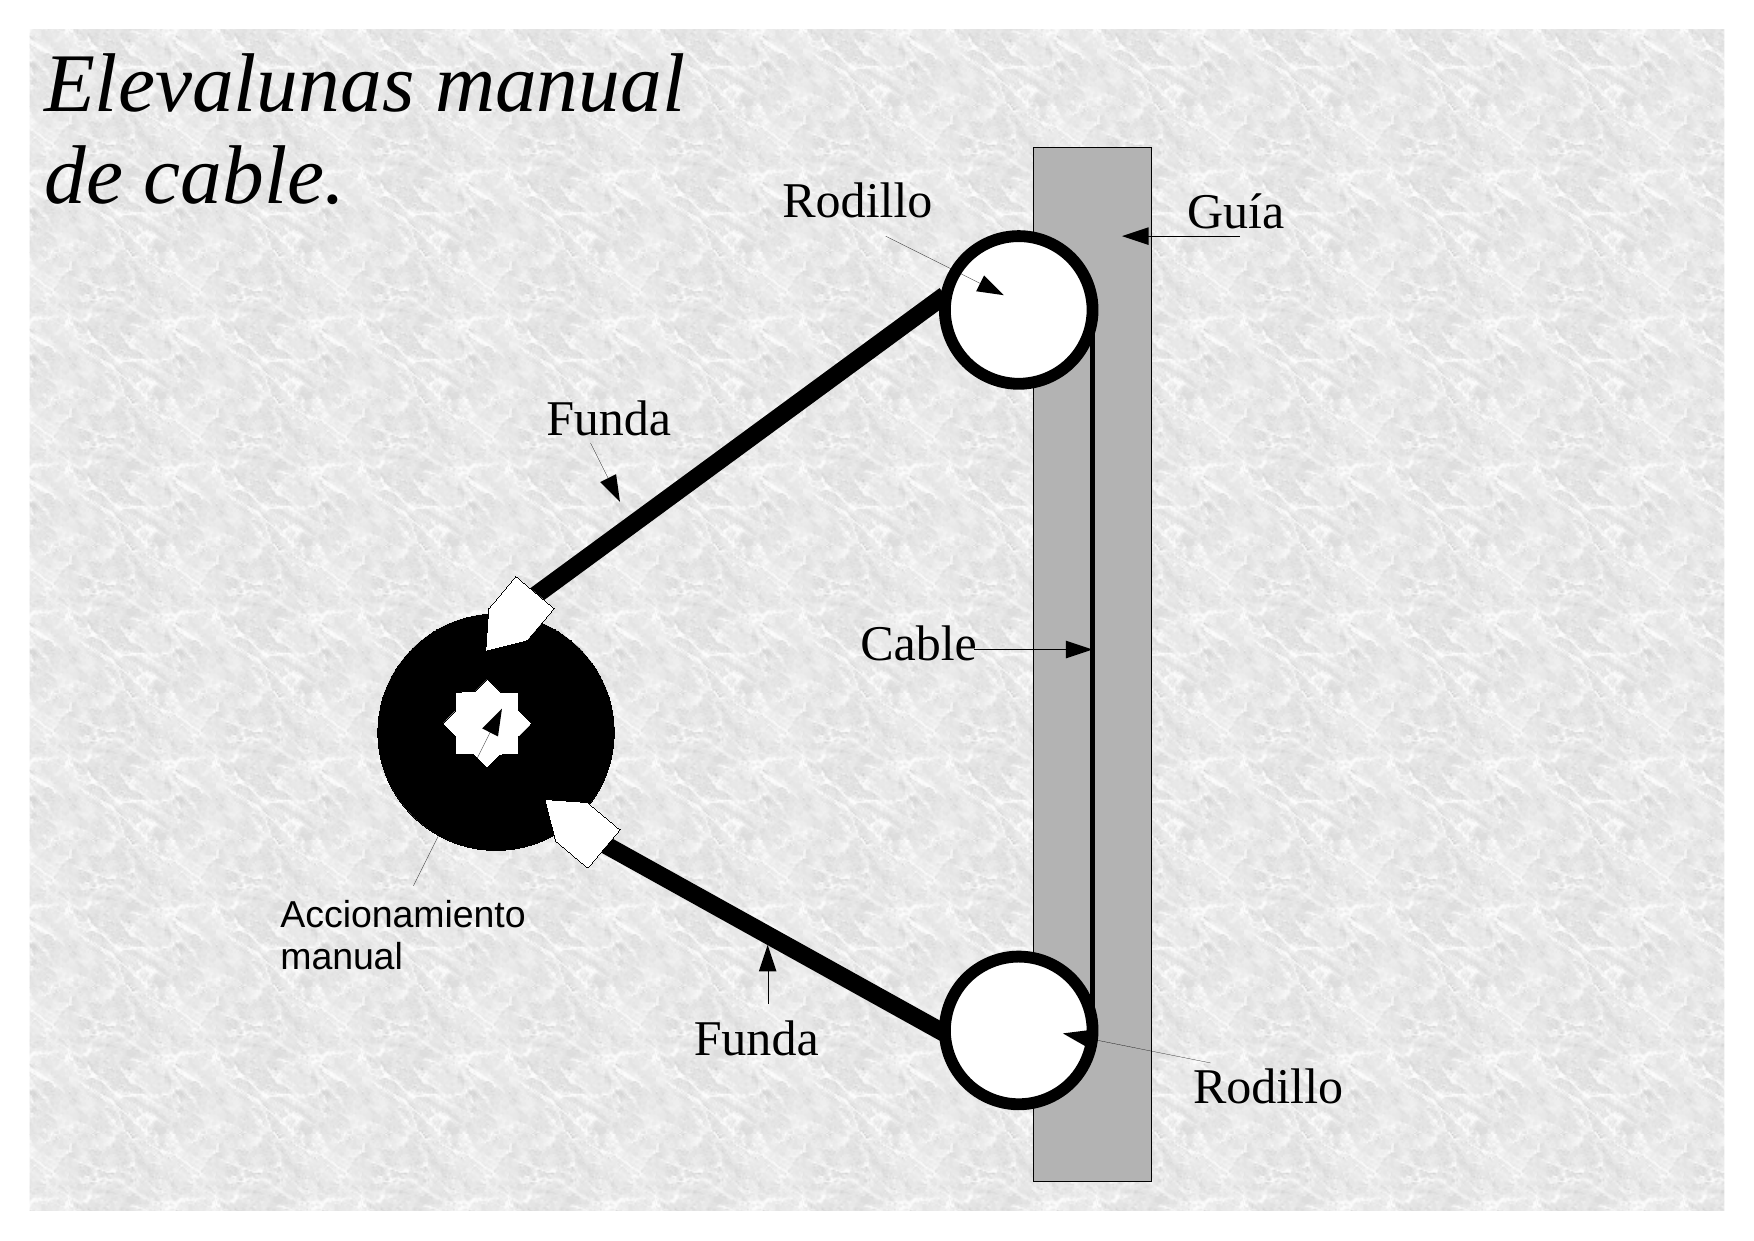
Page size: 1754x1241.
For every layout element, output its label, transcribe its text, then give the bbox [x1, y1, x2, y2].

text_box Funda [679, 1003, 838, 1074]
text_box Accionamiento manual [265, 885, 591, 985]
text_box Rodillo [767, 166, 953, 237]
text_box Guía [1172, 177, 1303, 248]
text_box [377, 576, 621, 868]
text_box Elevalunas manual de cable. [29, 29, 739, 229]
text_box Cable [845, 608, 996, 679]
text_box [944, 147, 1152, 1050]
text_box Funda [531, 383, 691, 454]
text_box [945, 650, 1152, 1182]
text_box Rodillo [1178, 1051, 1363, 1122]
picture [29, 29, 1725, 1211]
